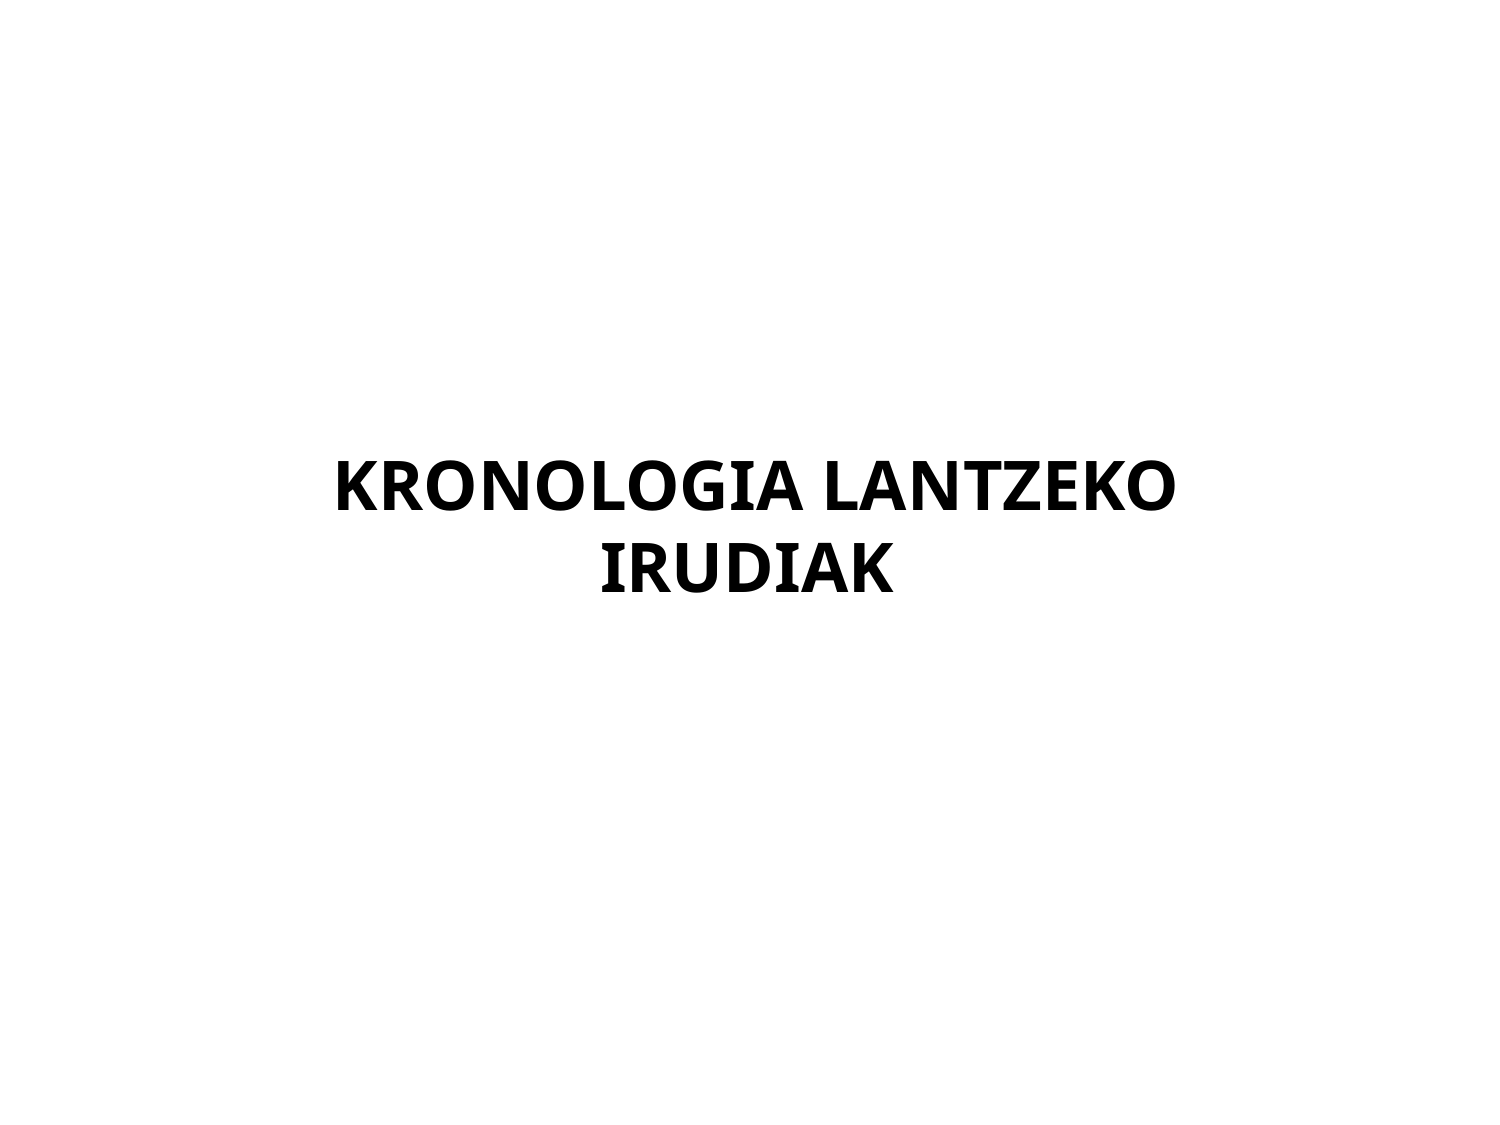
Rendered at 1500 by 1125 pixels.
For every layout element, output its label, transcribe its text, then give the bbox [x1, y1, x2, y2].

title KRONOLOGIA LANTZEKO IRUDIAK [41, 349, 1471, 709]
